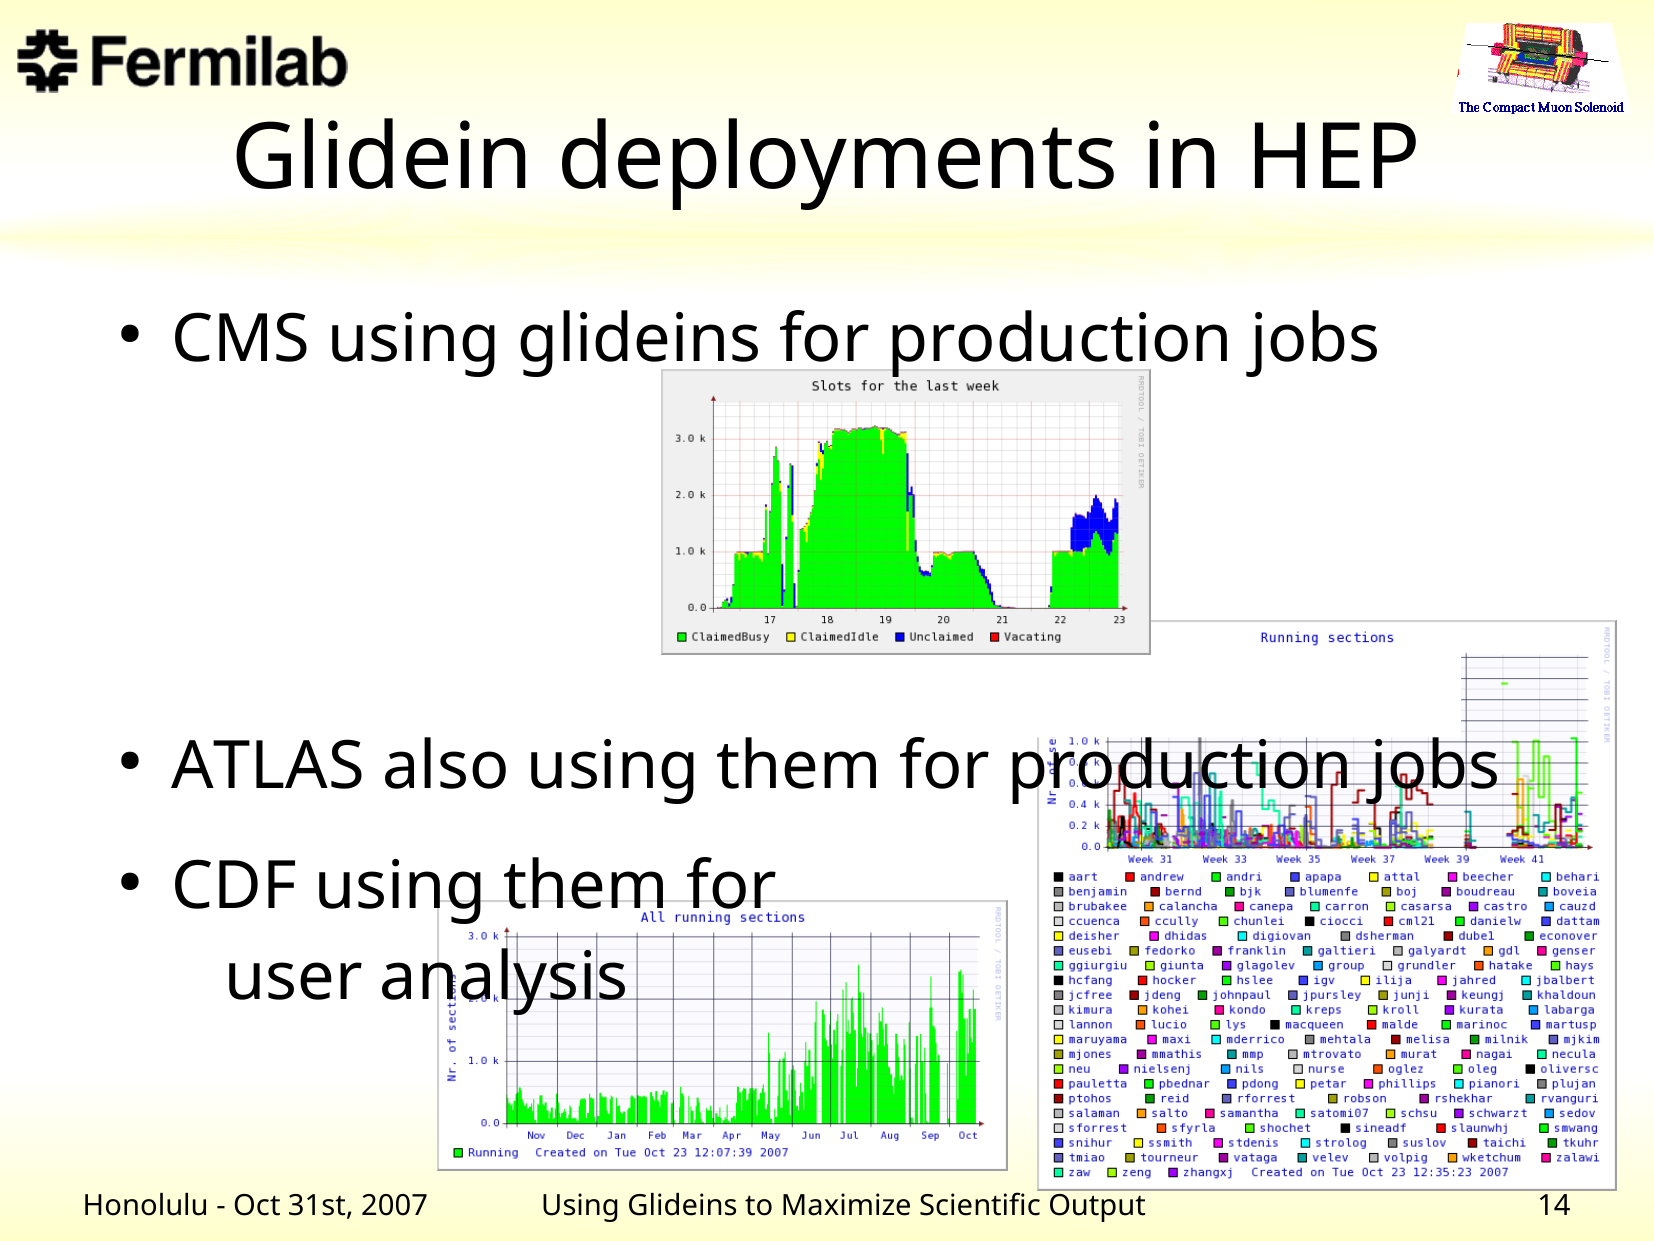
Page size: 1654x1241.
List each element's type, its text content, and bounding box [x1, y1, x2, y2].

picture [1463, 23, 1630, 114]
picture [1037, 620, 1617, 1191]
list CMS using glideins for production jobs ATLAS also using them for production jobs CDF using them for user analysis [82, 290, 1571, 1167]
picture [437, 1167, 1008, 1171]
picture [17, 29, 348, 93]
title Glidein deployments in HEP [82, 49, 1571, 257]
